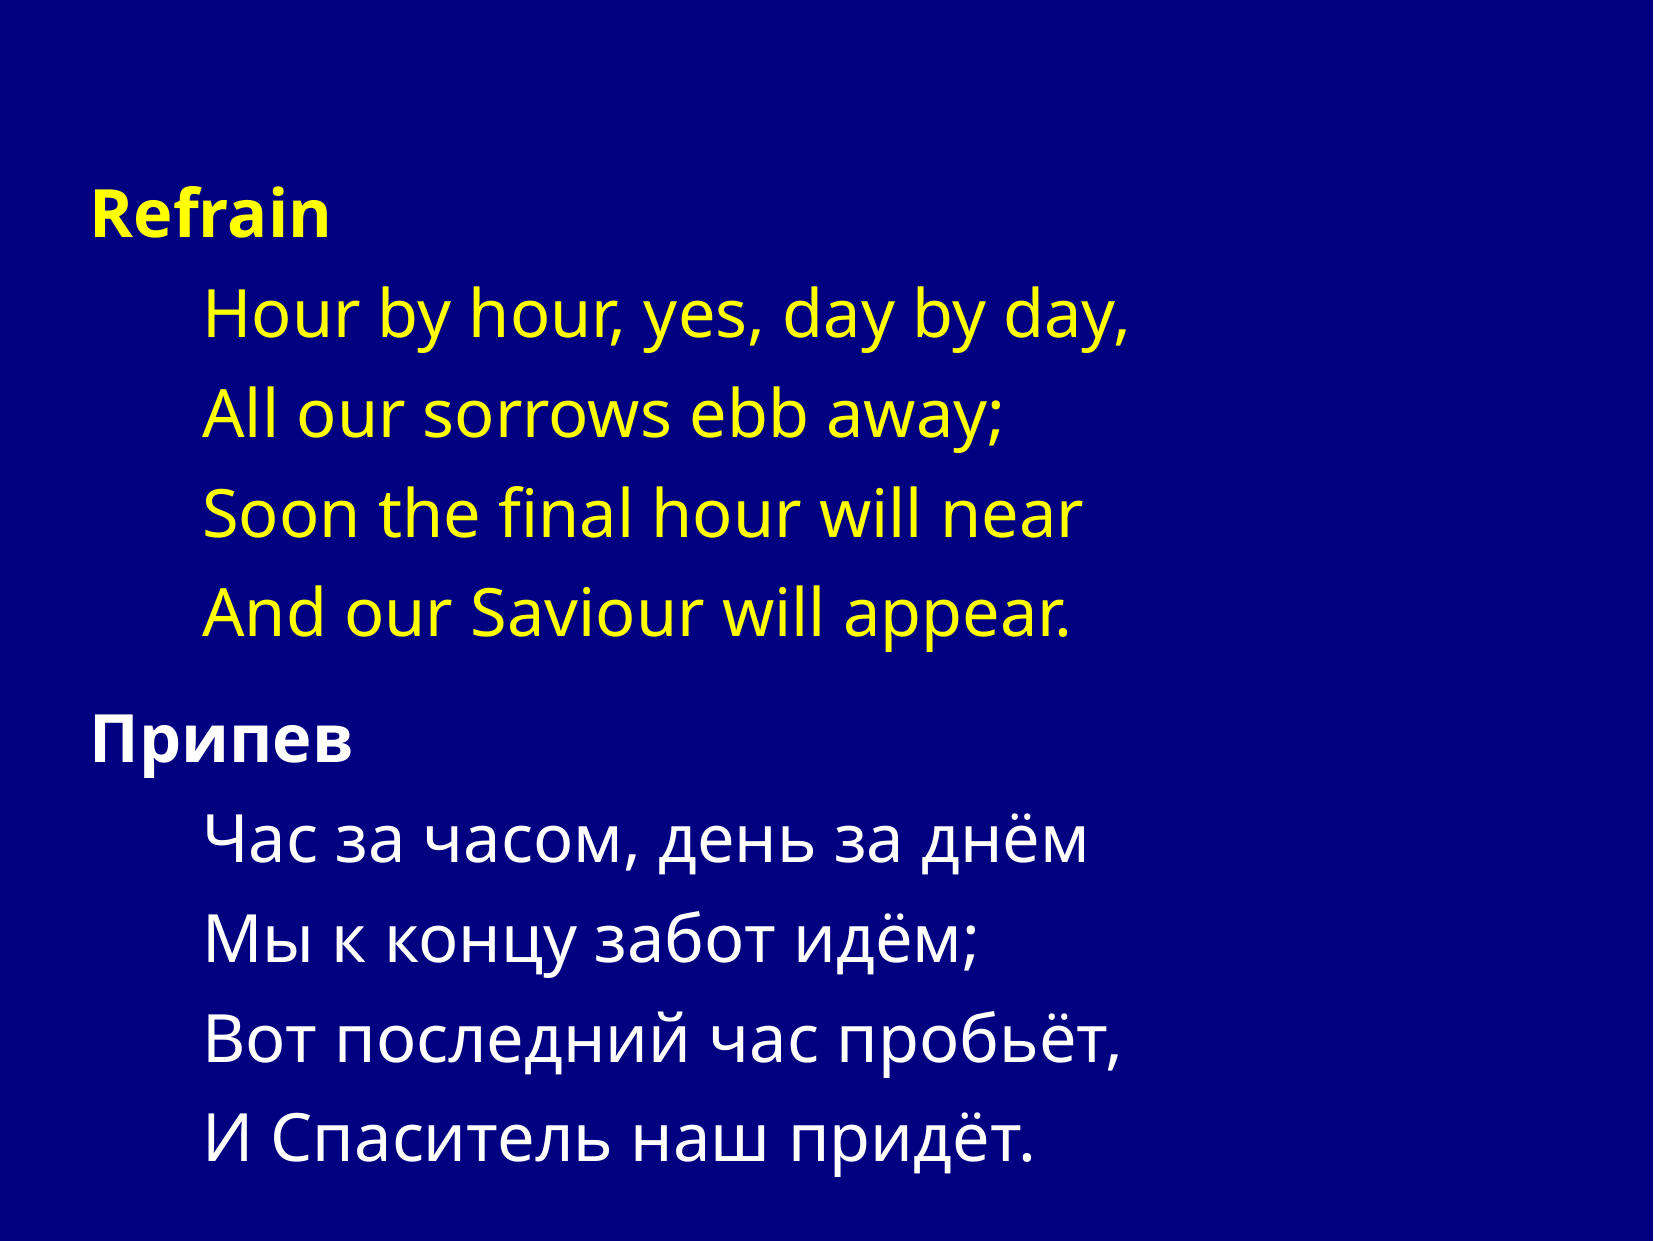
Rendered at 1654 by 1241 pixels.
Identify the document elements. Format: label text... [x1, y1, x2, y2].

text_box Припев Час за часом, день за днём Мы к концу забот идём; Вот последний час пробьёт, И Спаситель наш придёт. [75, 675, 1576, 1163]
text_box Refrain Hour by hour, yes, day by day, All our sorrows ebb away; Soon the final hour will near And our Saviour will appear. [75, 150, 1576, 638]
